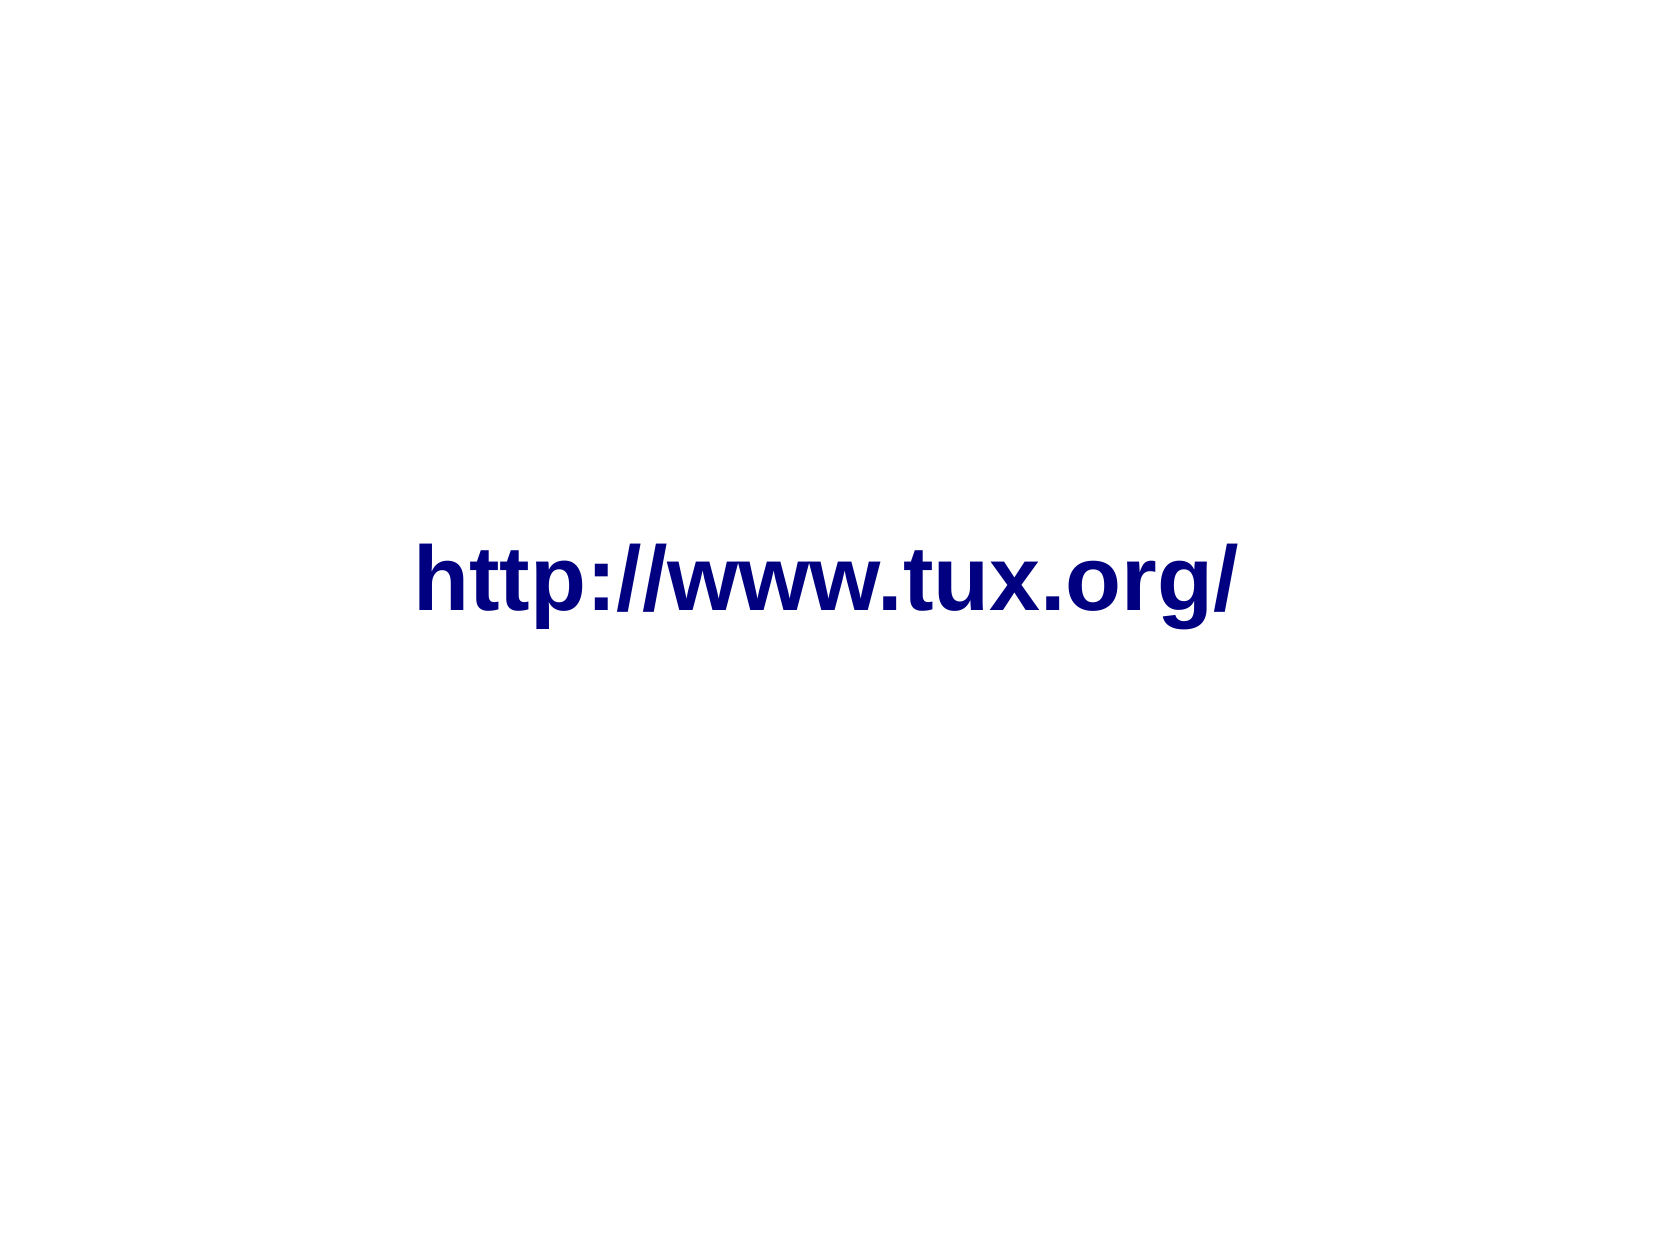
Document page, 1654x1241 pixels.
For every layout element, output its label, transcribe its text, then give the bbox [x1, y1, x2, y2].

title http://www.tux.org/ [82, 56, 1571, 1102]
